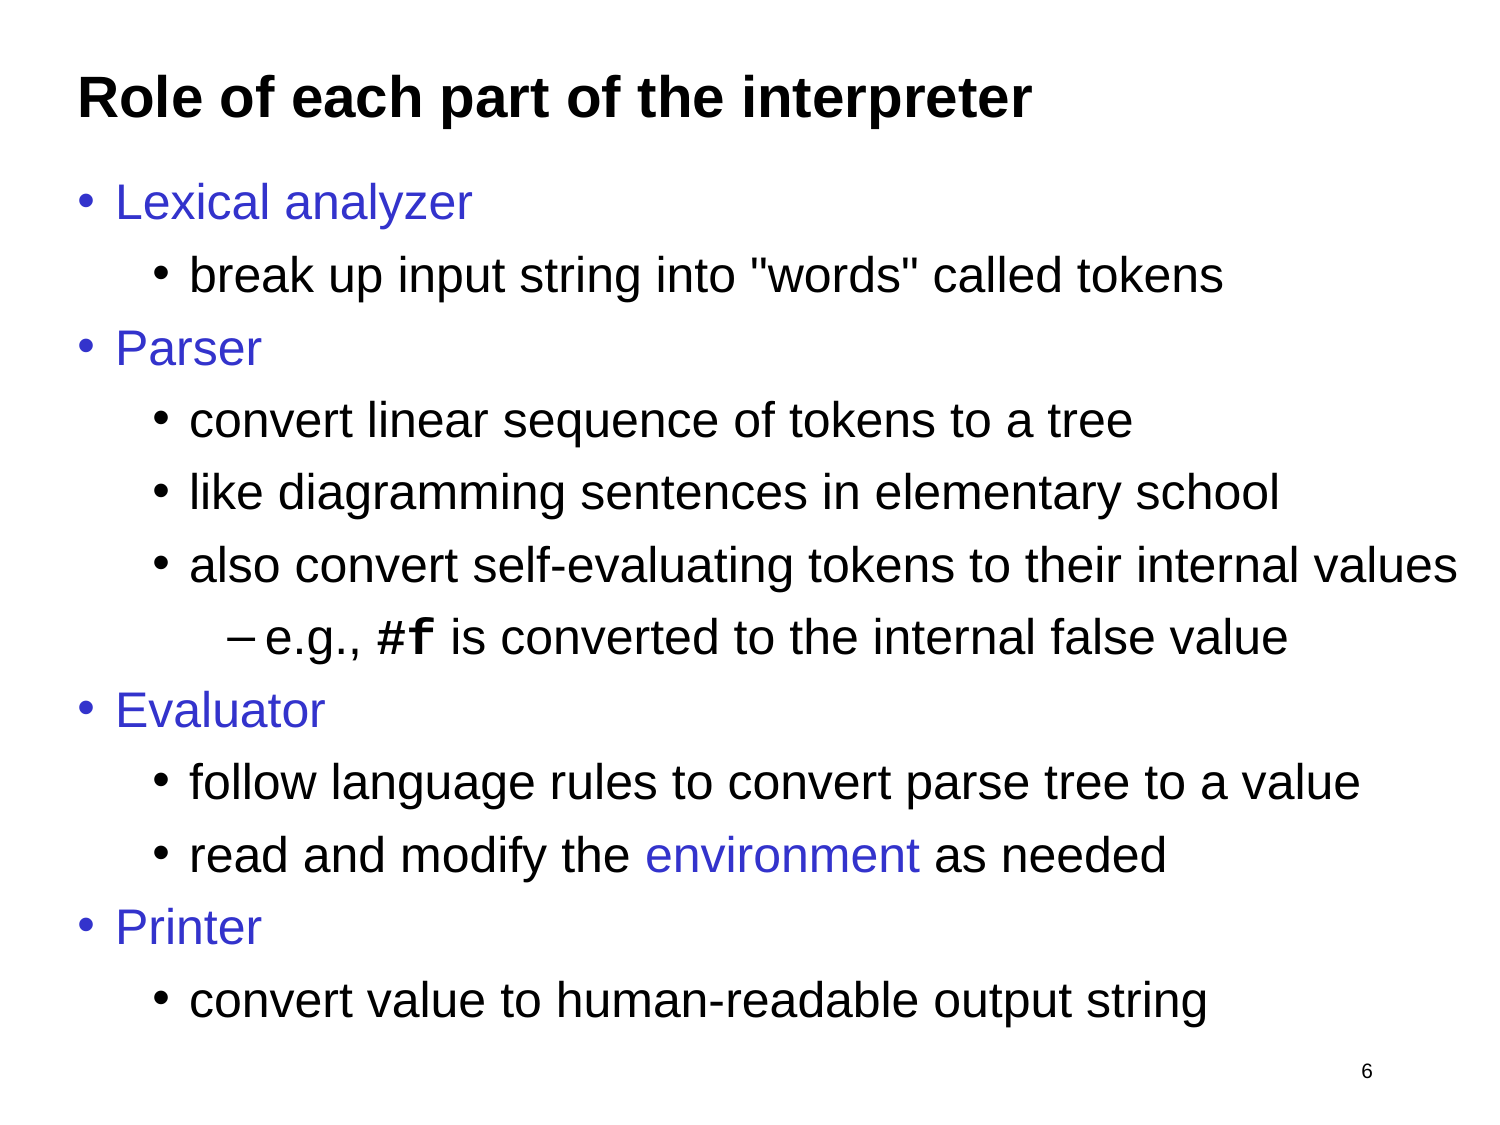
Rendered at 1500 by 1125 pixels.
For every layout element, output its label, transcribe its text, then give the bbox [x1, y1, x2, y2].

text_box <number> [1025, 1049, 1388, 1101]
text_box Lexical analyzer break up input string into "words" called tokens Parser convert linear sequence of tokens to a tree like diagramming sentences in elementary school also convert self-evaluating tokens to their internal values e.g., #f is converted to the internal false value Evaluator follow language rules to convert parse tree to a value read and modify the environment as needed Printer convert value to human-readable output string [62, 162, 1500, 1035]
text_box Role of each part of the interpreter [62, 24, 1338, 162]
